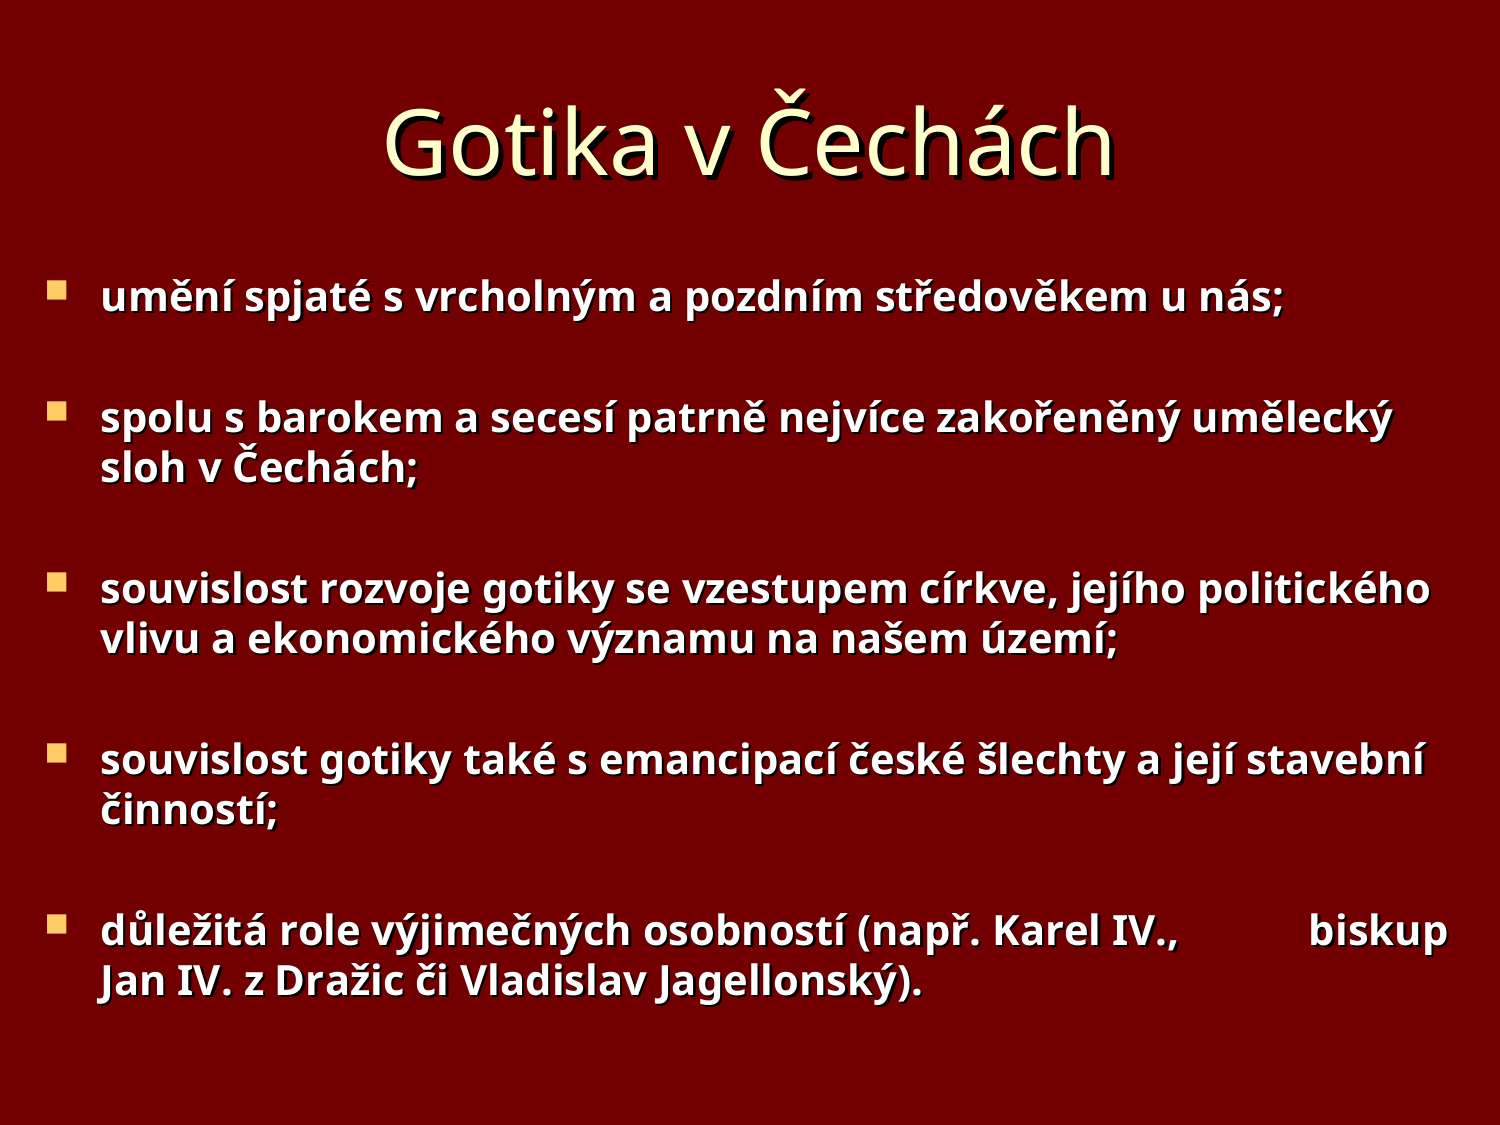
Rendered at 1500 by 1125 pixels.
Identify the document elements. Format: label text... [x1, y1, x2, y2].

list umění spjaté s vrcholným a pozdním středověkem u nás; spolu s barokem a secesí patrně nejvíce zakořeněný umělecký sloh v Čechách; souvislost rozvoje gotiky se vzestupem církve, jejího politického vlivu a ekonomického významu na našem území; souvislost gotiky také s emancipací české šlechty a její stavební činností; důležitá role výjimečných osobností (např. Karel IV., biskup Jan IV. z Dražic či Vladislav Jagellonský). [29, 262, 1483, 1083]
title Gotika v Čechách [75, 45, 1426, 233]
